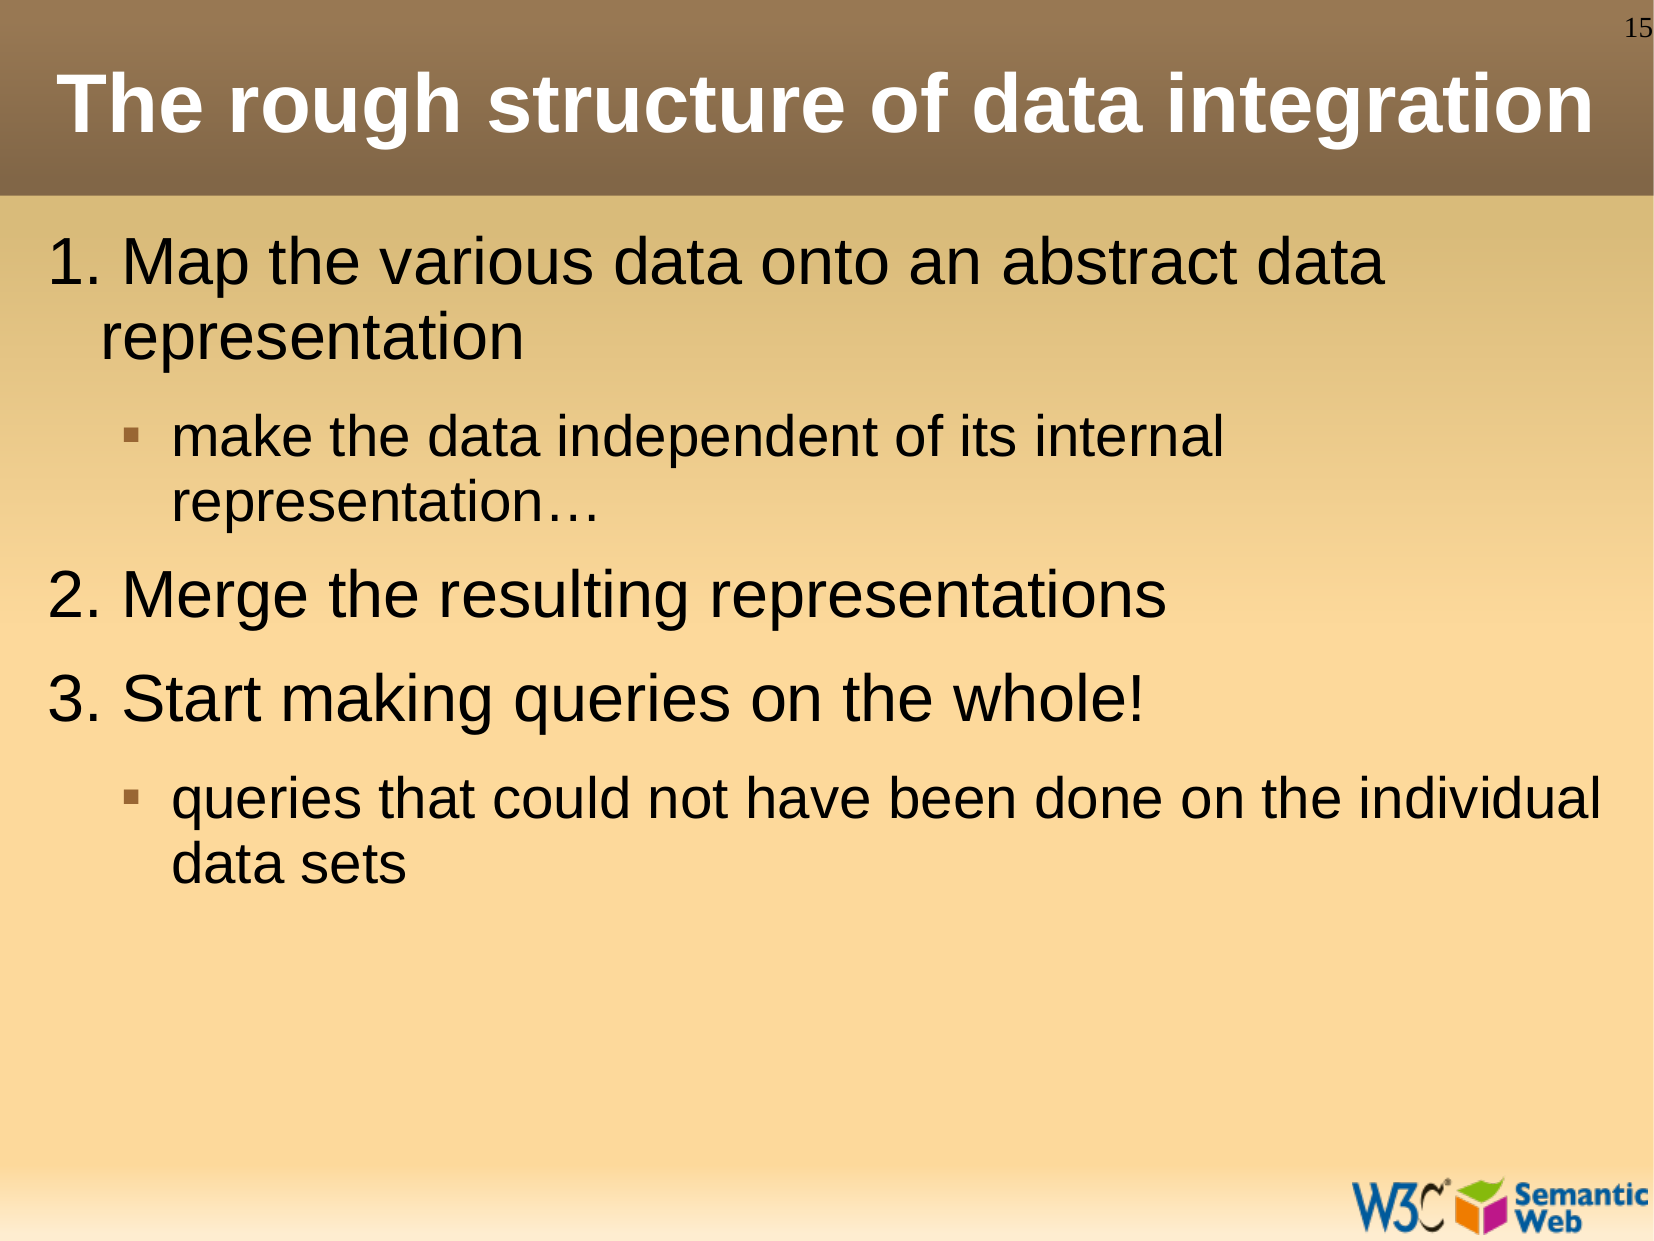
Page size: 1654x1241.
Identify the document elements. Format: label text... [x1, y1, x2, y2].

picture [0, 208, 1654, 1241]
list Map the various data onto an abstract data representation make the data independent of its internal representation… Merge the resulting representations Start making queries on the whole! queries that could not have been done on the individual data sets [29, 224, 1624, 1210]
title The rough structure of data integration [0, 0, 1654, 208]
